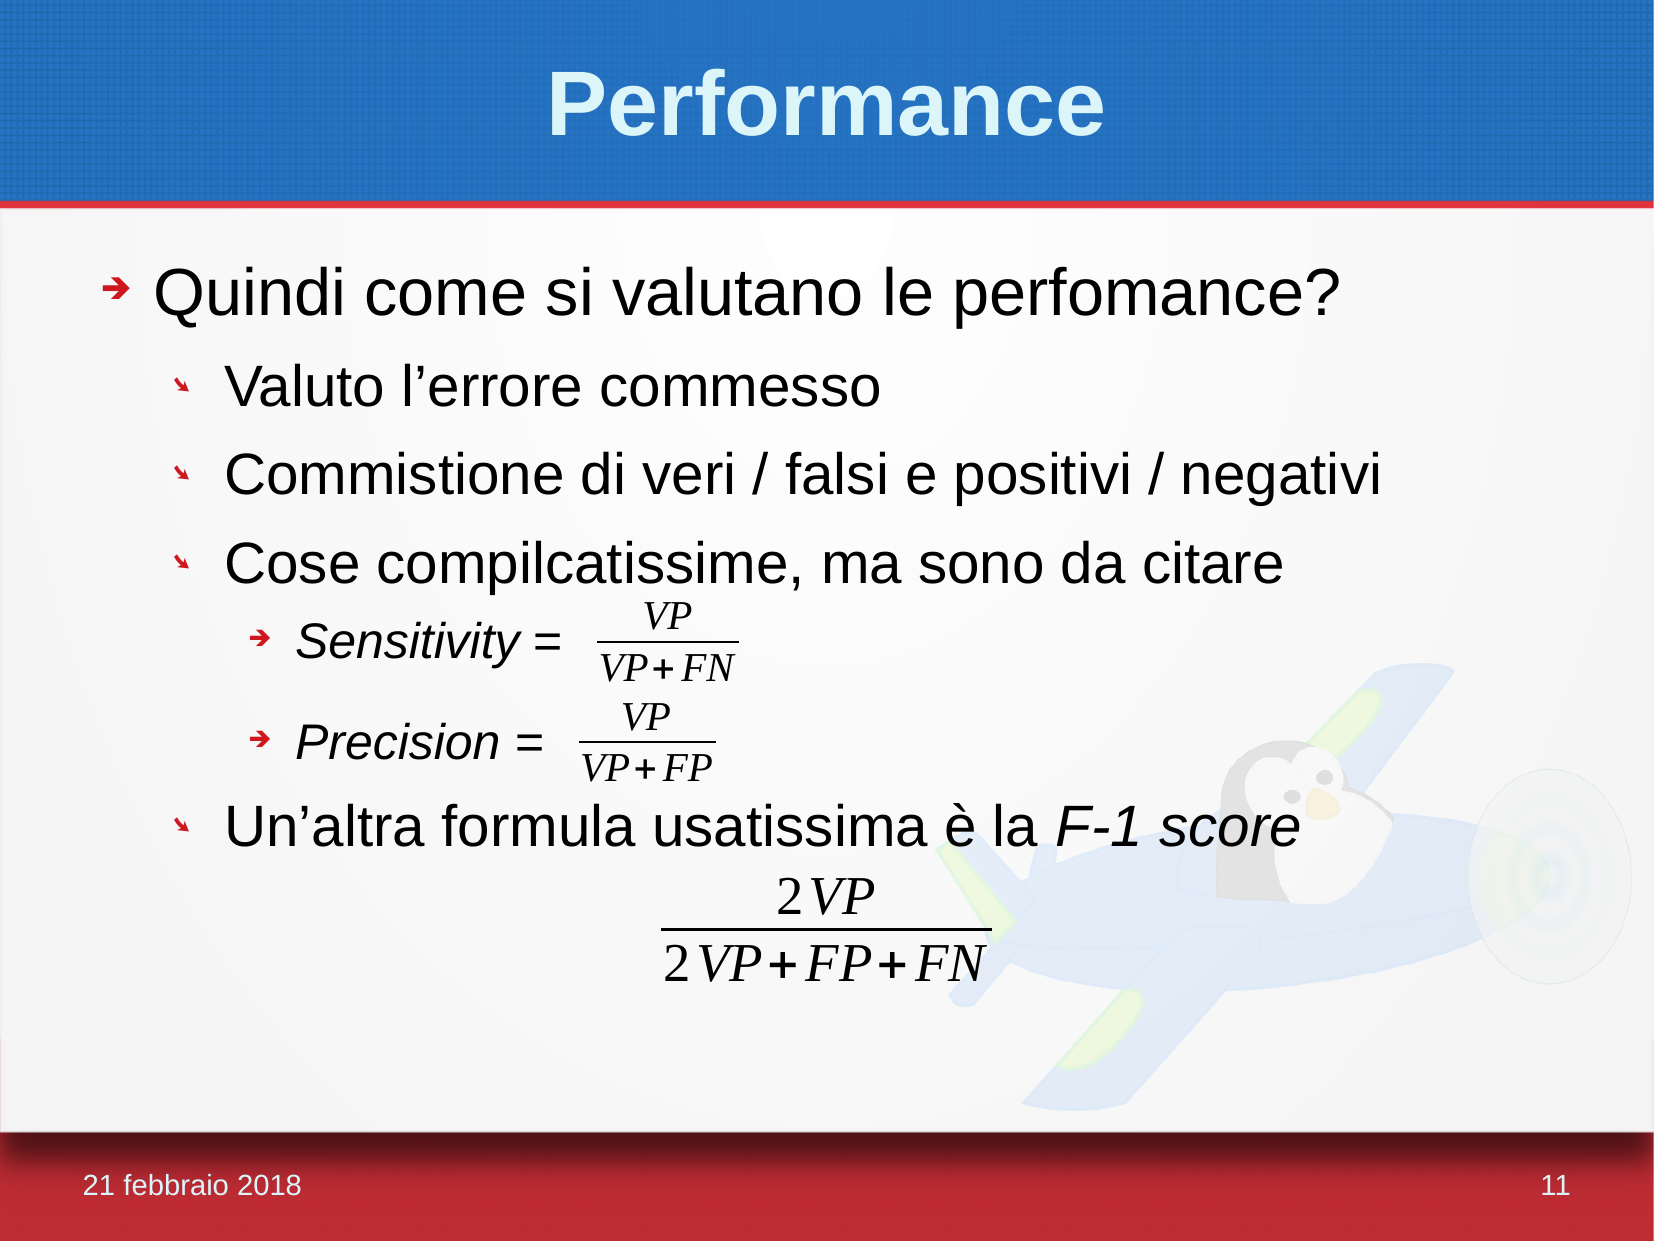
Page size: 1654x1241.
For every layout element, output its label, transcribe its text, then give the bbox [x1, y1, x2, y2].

picture [0, 0, 1654, 1241]
chart [589, 593, 747, 690]
list Quindi come si valutano le perfomance? Valuto l’errore commesso Commistione di veri / falsi e positivi / negativi Cose compilcatissime, ma sono da citare Sensitivity = Precision = Un’altra formula usatissima è la F-1 score [82, 255, 1571, 1081]
chart [570, 694, 724, 791]
chart [652, 865, 1001, 994]
title Performance [82, 20, 1571, 186]
